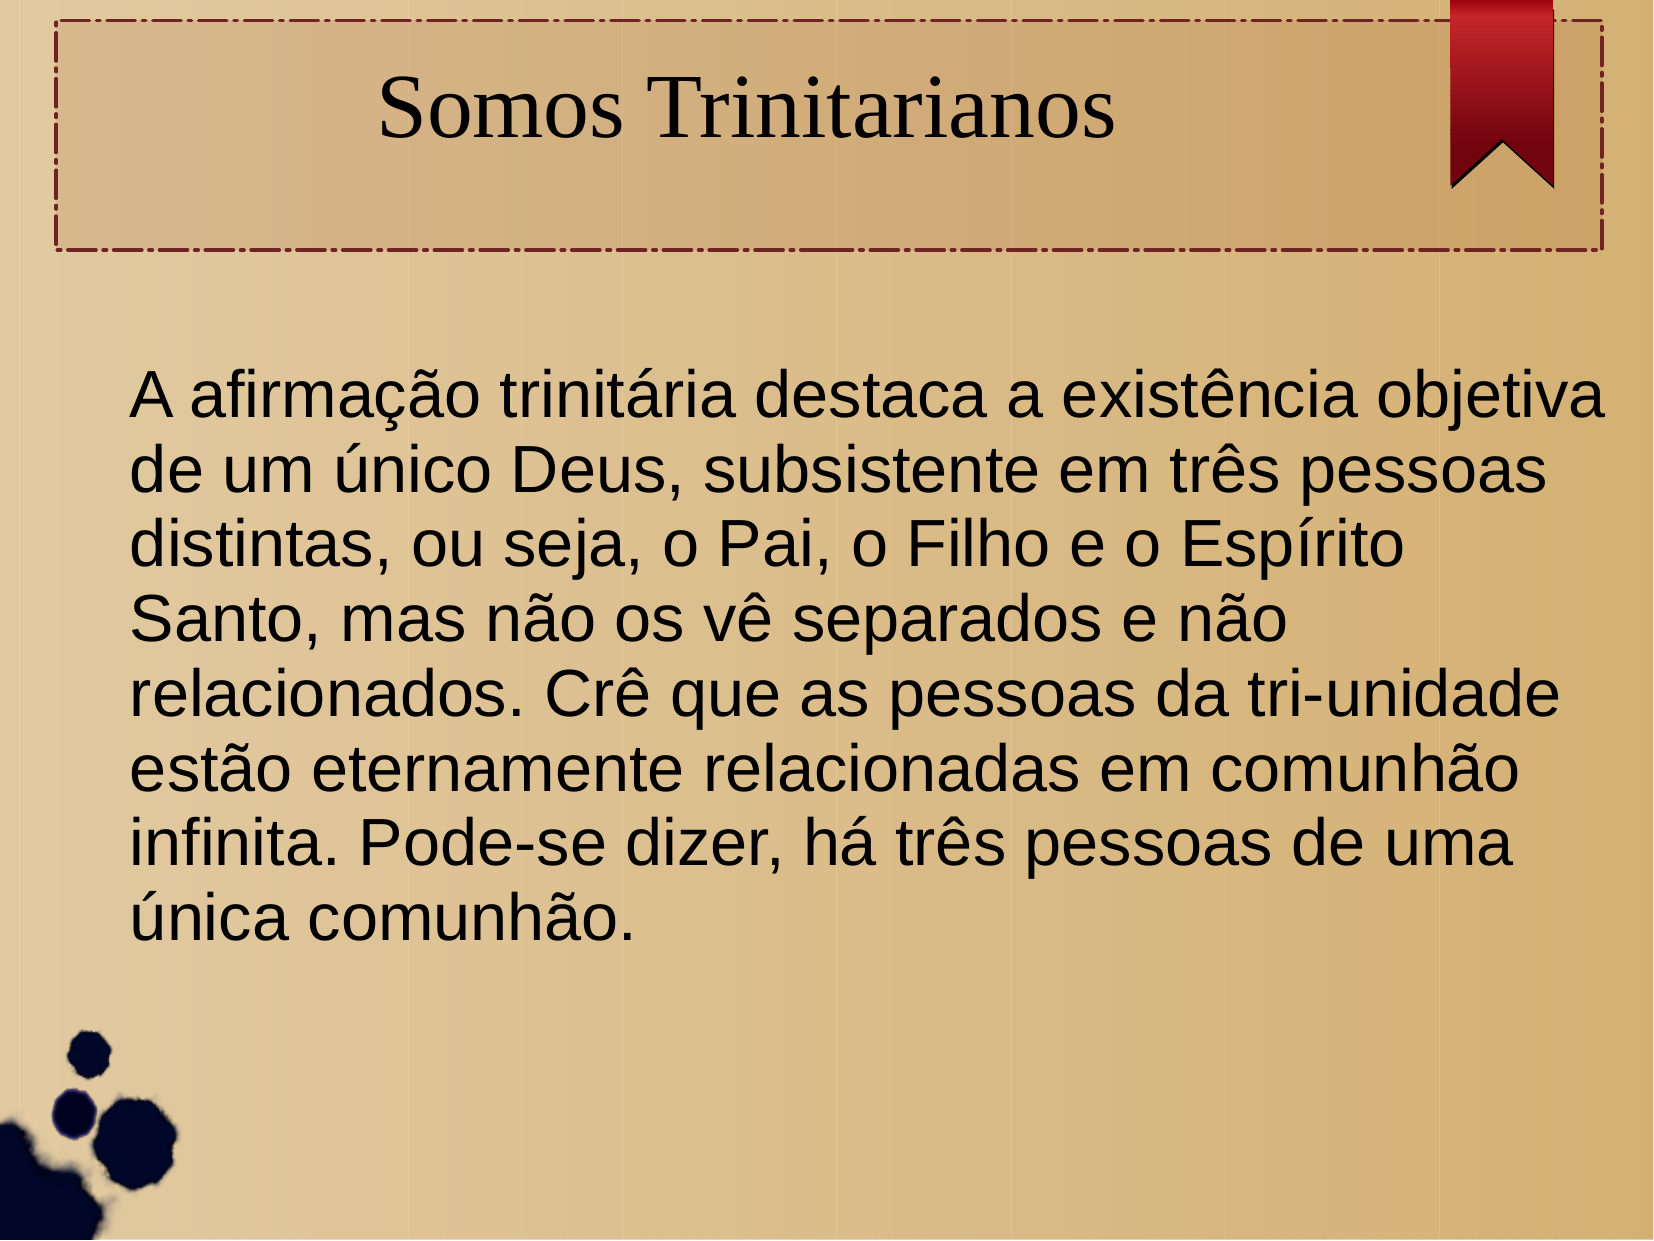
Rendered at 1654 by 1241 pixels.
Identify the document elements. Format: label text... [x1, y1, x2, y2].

subtitle A afirmação trinitária destaca a existência objetiva de um único Deus, subsistente em três pessoas distintas, ou seja, o Pai, o Filho e o Espírito Santo, mas não os vê separados e não relacionados. Crê que as pessoas da tri-unidade estão eternamente relacionadas em comunhão infinita. Pode-se dizer, há três pessoas de uma única comunhão. [129, 356, 1619, 1105]
title Somos Trinitarianos [82, 47, 1412, 166]
